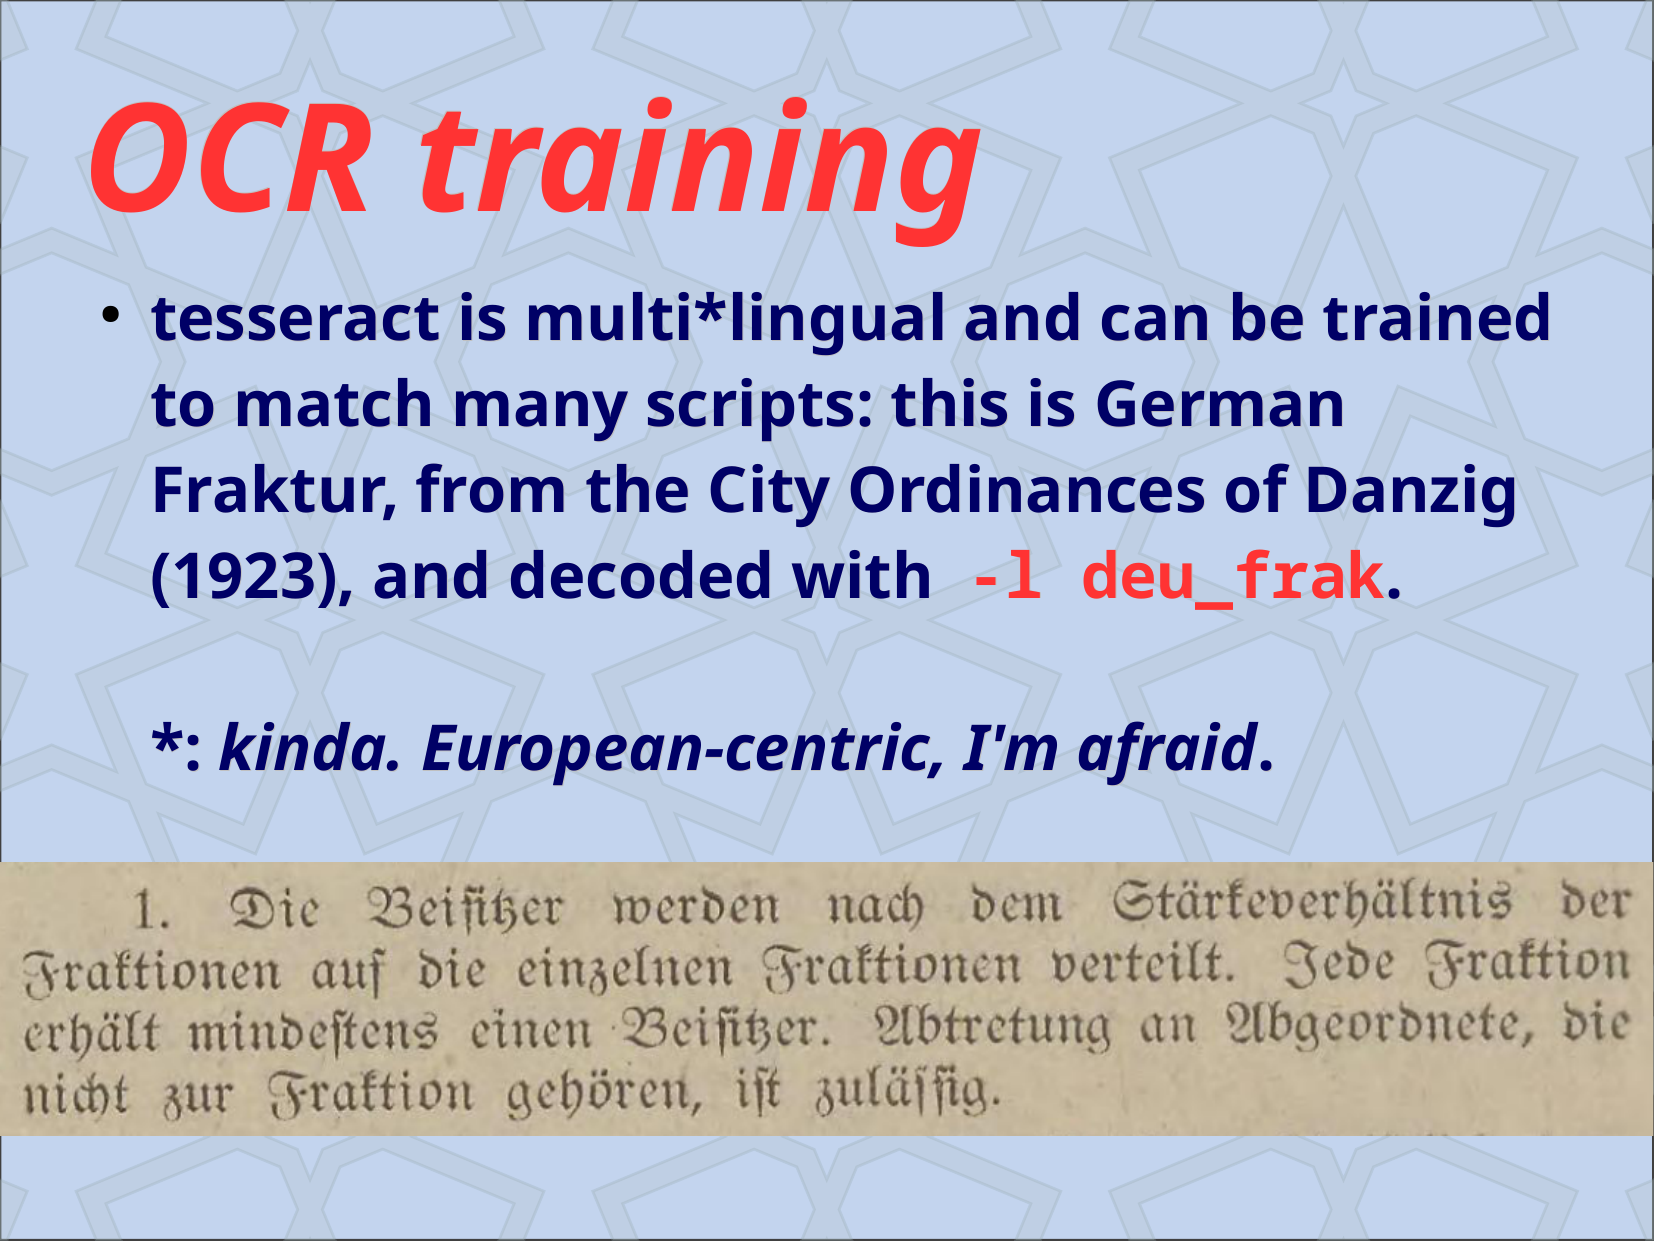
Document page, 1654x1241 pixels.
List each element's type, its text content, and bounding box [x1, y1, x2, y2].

picture [0, 862, 1654, 1136]
list tesseract is multi*lingual and can be trained to match many scripts: this is German Fraktur, from the City Ordinances of Danzig (1923), and decoded with -l deu_frak. *: kinda. European-centric, I'm afraid. [82, 272, 1571, 862]
title OCR training [82, 49, 1571, 257]
